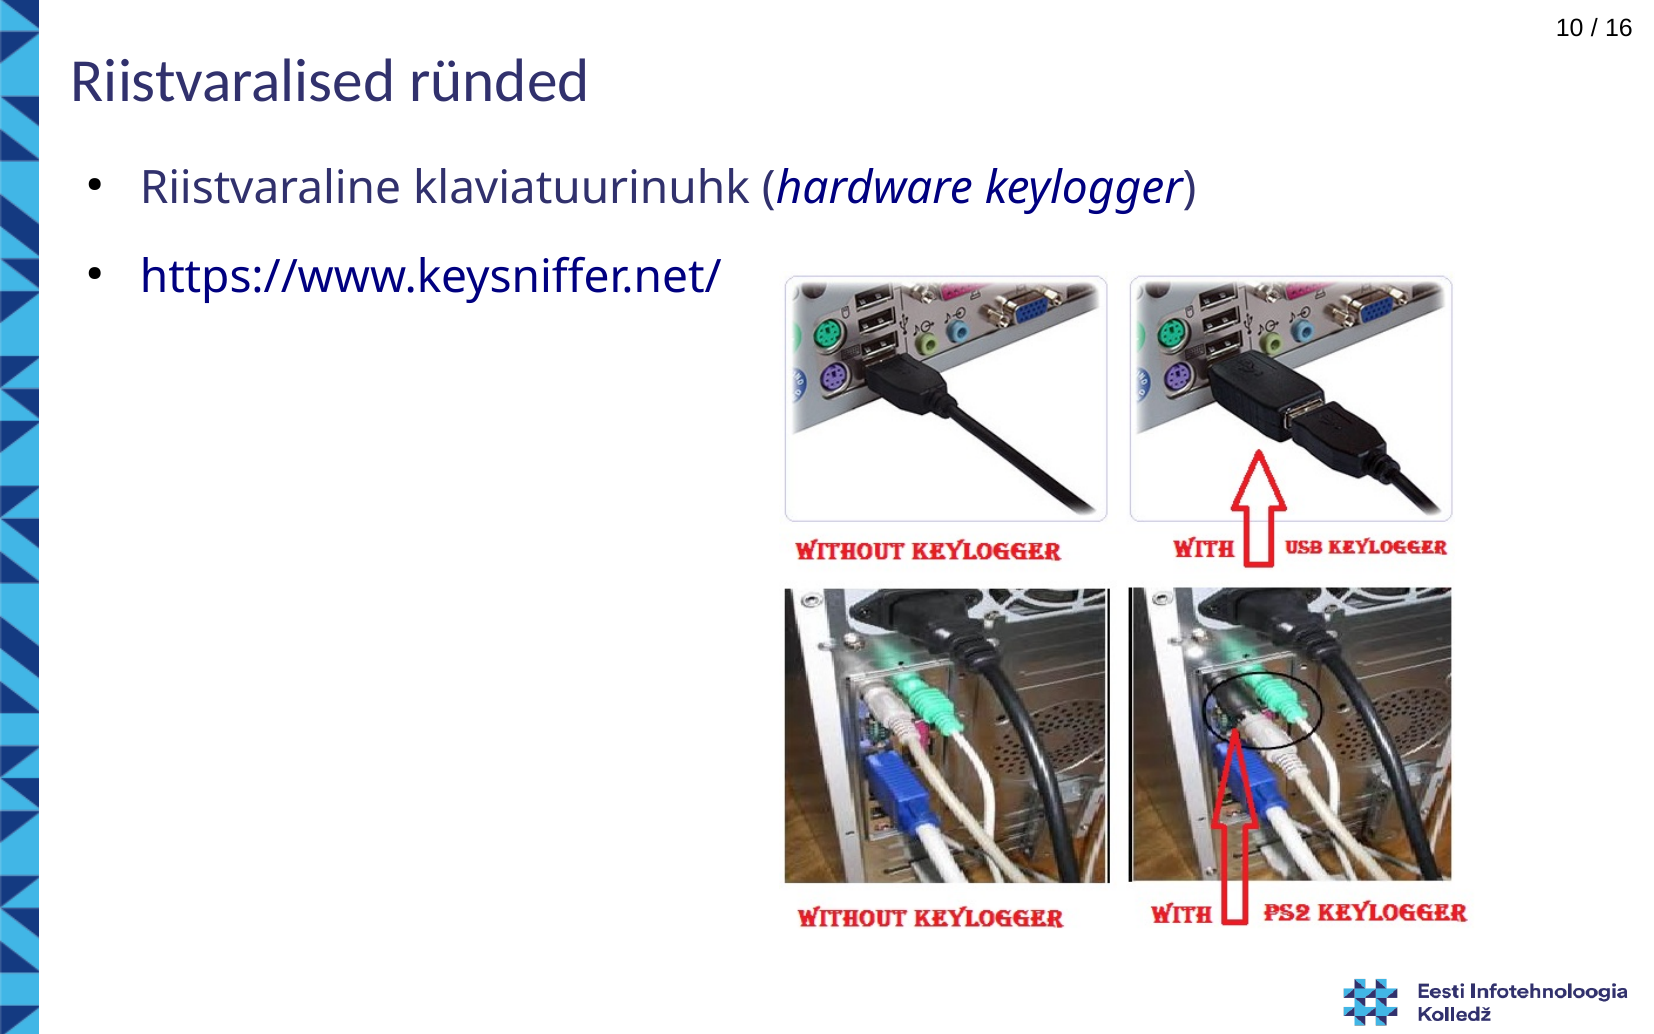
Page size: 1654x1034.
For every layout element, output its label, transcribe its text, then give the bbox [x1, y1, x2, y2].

list Riistvaraline klaviatuurinuhk (hardware keylogger) https://www.keysniffer.net/ [68, 153, 1630, 957]
picture [779, 271, 1489, 957]
title Riistvaralised ründed [70, 41, 1630, 130]
